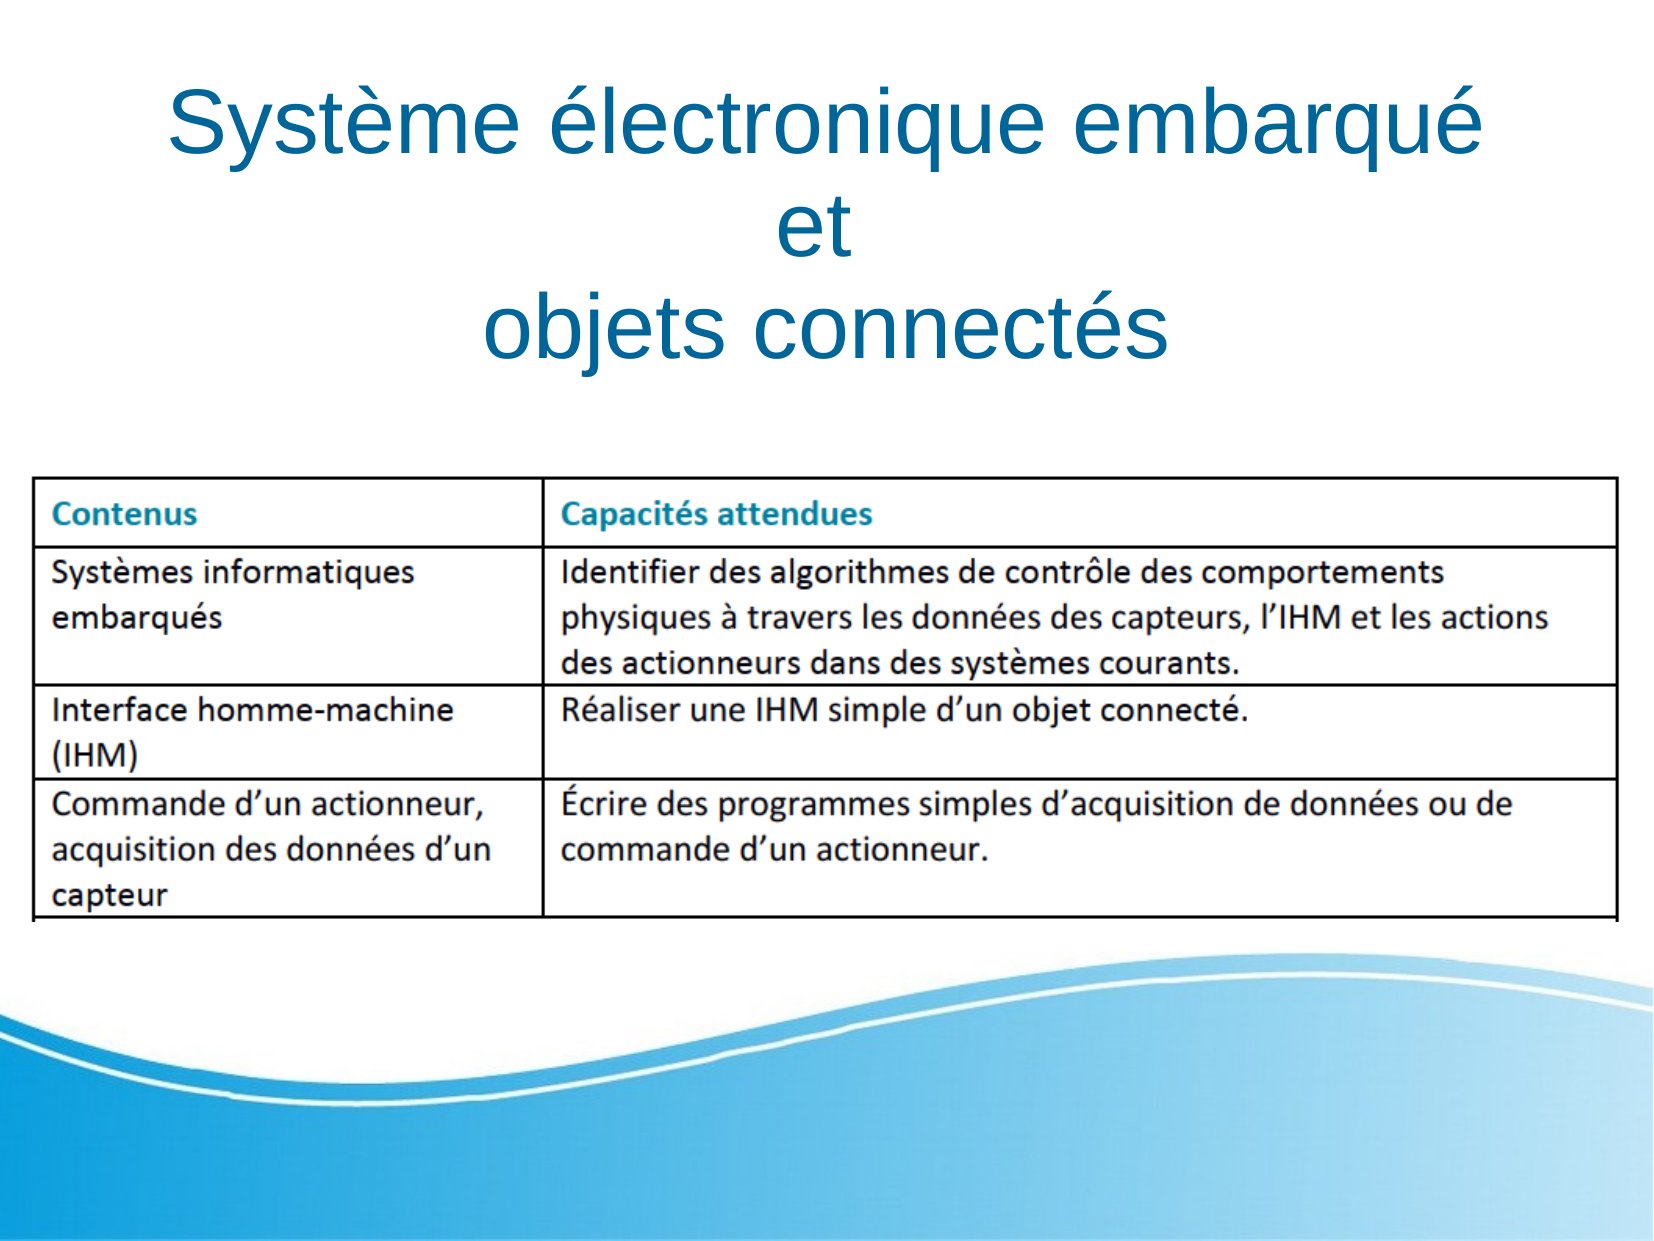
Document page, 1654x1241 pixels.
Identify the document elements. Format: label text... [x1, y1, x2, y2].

title Système électronique embarqué et objets connectés [82, 70, 1571, 379]
picture [26, 469, 1630, 922]
picture [0, 952, 1654, 1241]
